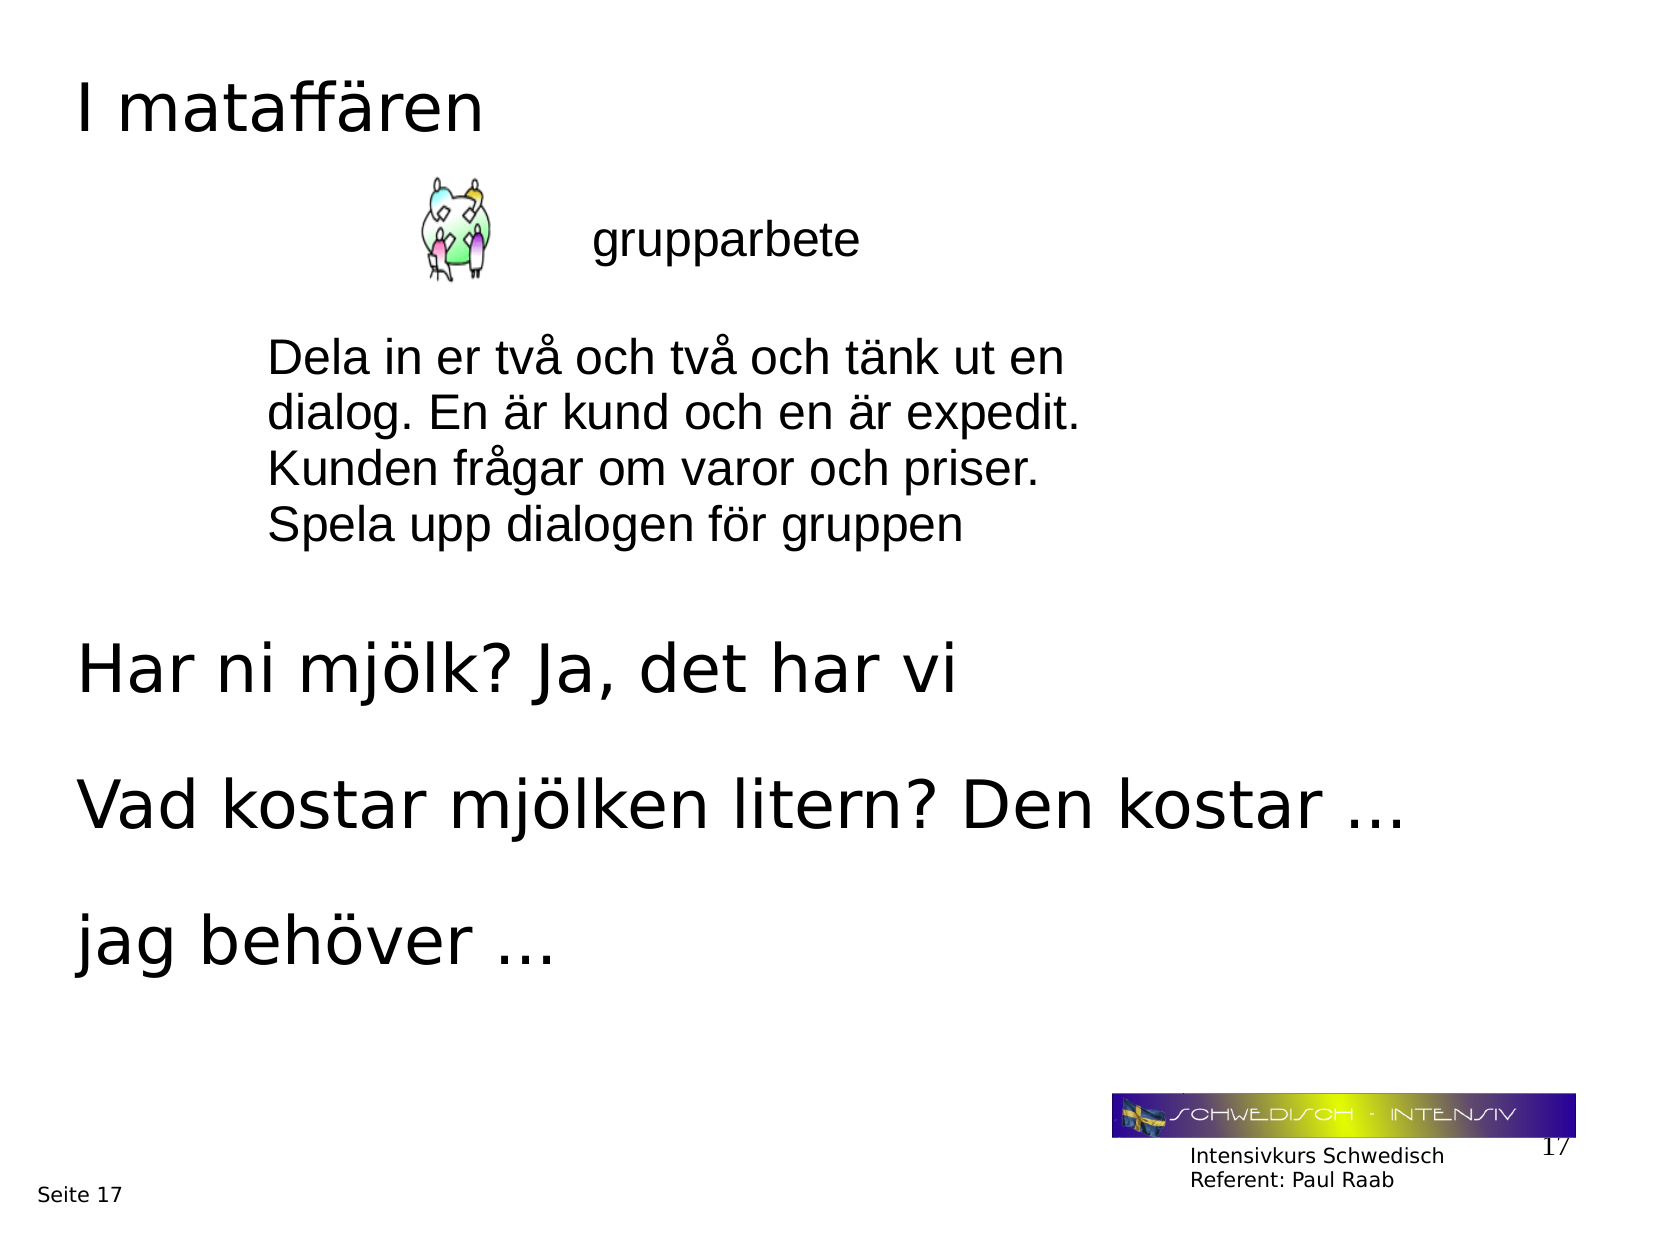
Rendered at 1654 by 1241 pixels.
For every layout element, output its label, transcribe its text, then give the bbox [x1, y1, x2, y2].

text_box grupparbete [577, 203, 916, 275]
text_box I mataffären [61, 62, 563, 155]
text_box Har ni mjölk? Ja, det har vi [61, 623, 1163, 716]
picture [417, 173, 493, 287]
text_box Vad kostar mjölken litern? Den kostar ... [61, 758, 1501, 852]
picture [1112, 1093, 1576, 1138]
text_box jag behöver ... [61, 894, 1163, 988]
text_box Dela in er två och två och tänk ut en dialog. En är kund och en är expedit. Kunden frågar om varor och priser. Spela upp dialogen för gruppen [252, 321, 1201, 560]
